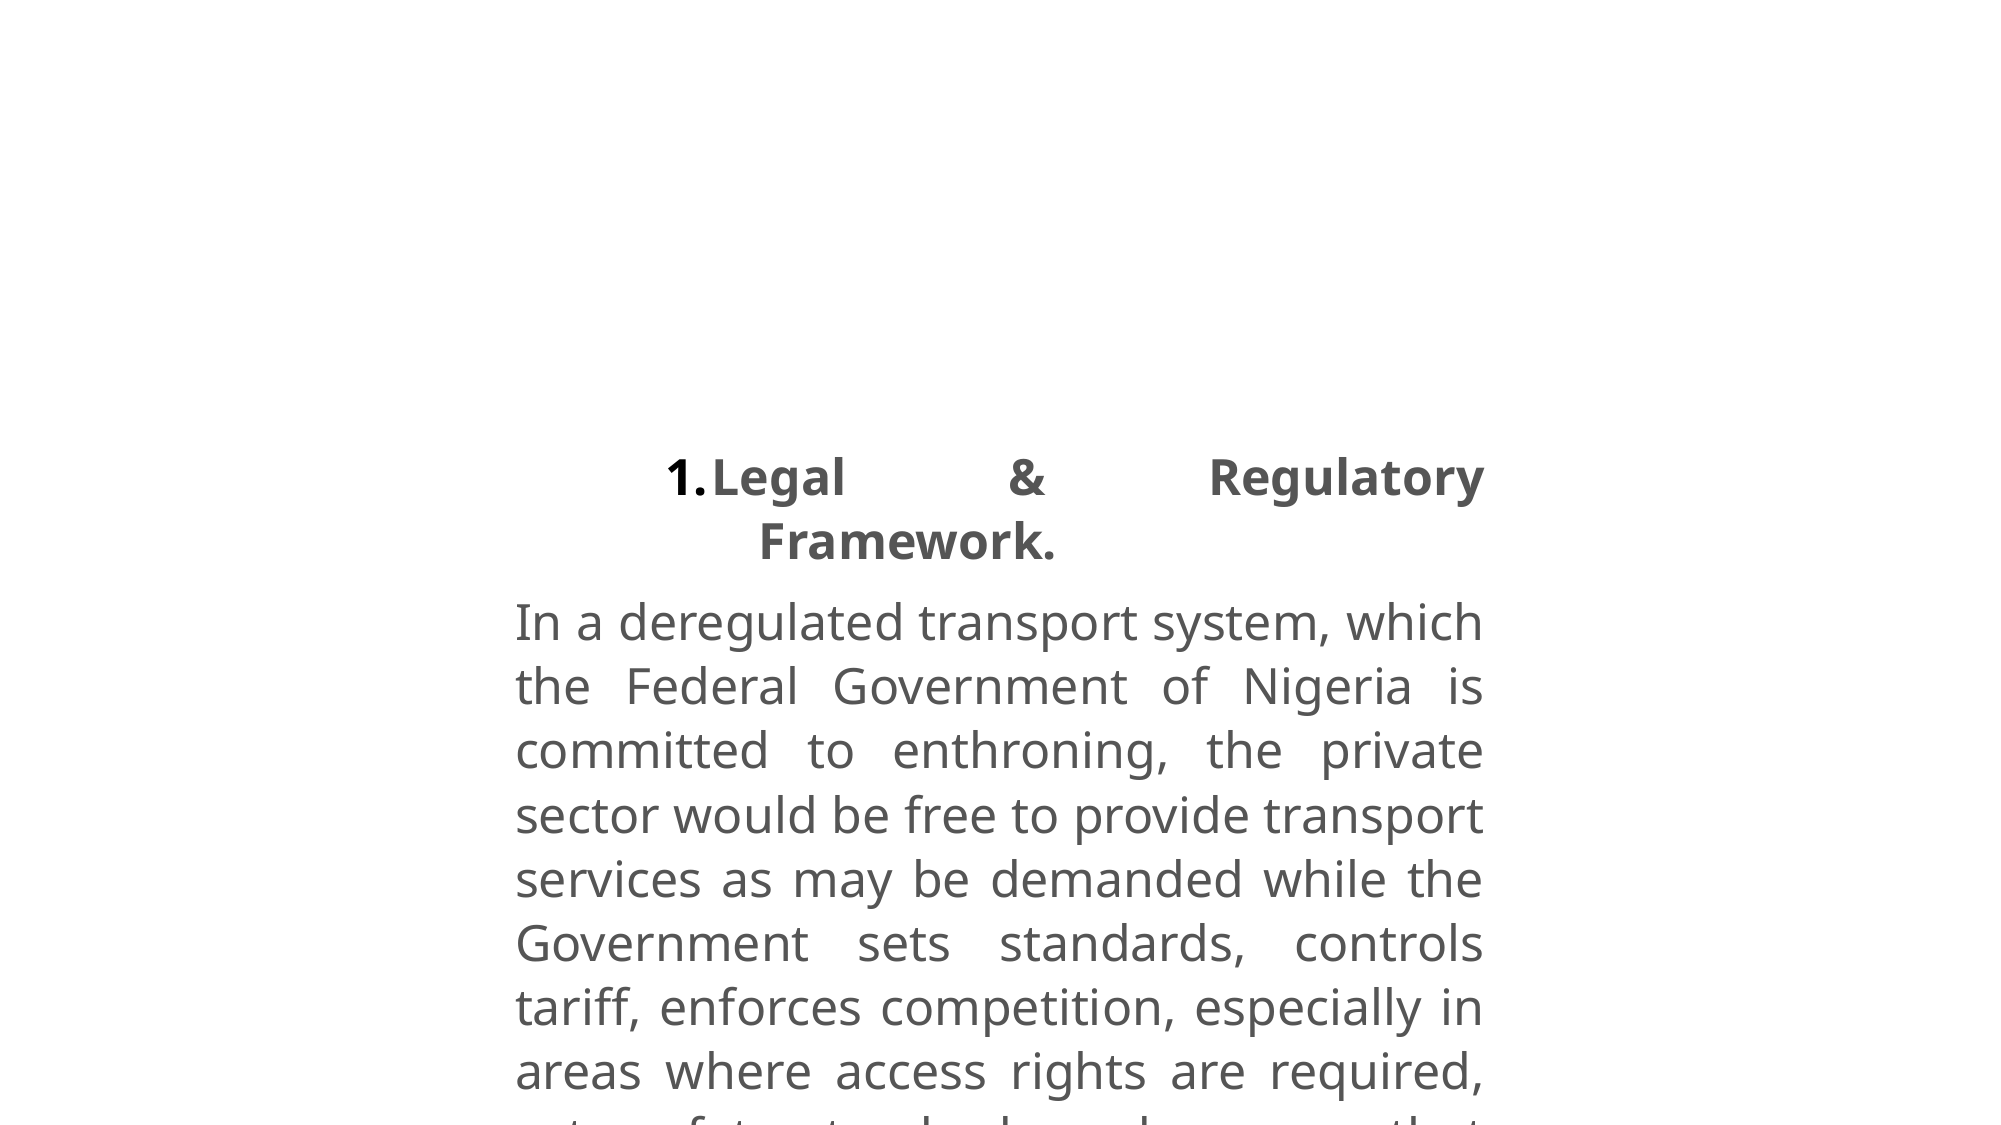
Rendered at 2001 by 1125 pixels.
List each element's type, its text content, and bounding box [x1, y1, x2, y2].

text_box Legal & Regulatory Framework. In a deregulated transport system, which the Federal Government of Nigeria is committed to enthroning, the private sector would be free to provide transport services as may be demanded while the Government sets standards, controls tariff, enforces competition, especially in areas where access rights are required, sets safety standards and ensures that the goals and objectives of the nation’s transport policy are realized. [500, 434, 1500, 1125]
